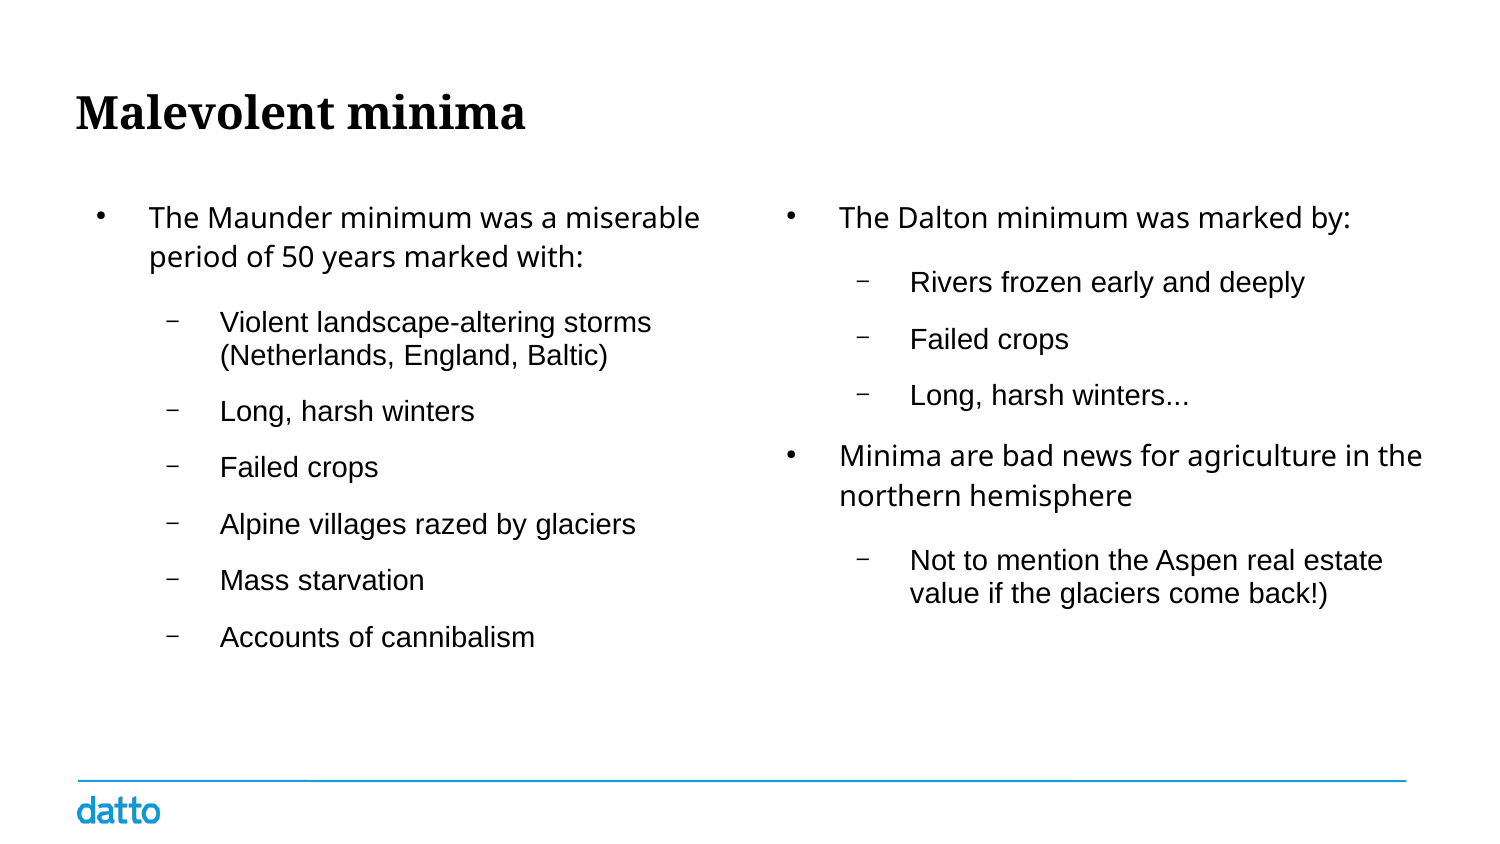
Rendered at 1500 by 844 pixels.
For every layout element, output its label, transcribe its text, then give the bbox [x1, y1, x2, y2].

list The Dalton minimum was marked by: Rivers frozen early and deeply Failed crops Long, harsh winters... Minima are bad news for agriculture in the northern hemisphere Not to mention the Aspen real estate value if the glaciers come back!) [768, 197, 1426, 687]
picture [82, 808, 91, 819]
picture [77, 796, 91, 808]
list The Maunder minimum was a miserable period of 50 years marked with: Violent landscape-altering storms (Netherlands, England, Baltic) Long, harsh winters Failed crops Alpine villages razed by glaciers Mass starvation Accounts of cannibalism [78, 197, 736, 687]
picture [95, 796, 133, 824]
title Malevolent minima [75, 51, 1404, 172]
picture [146, 808, 156, 819]
picture [122, 808, 133, 824]
picture [136, 796, 160, 824]
